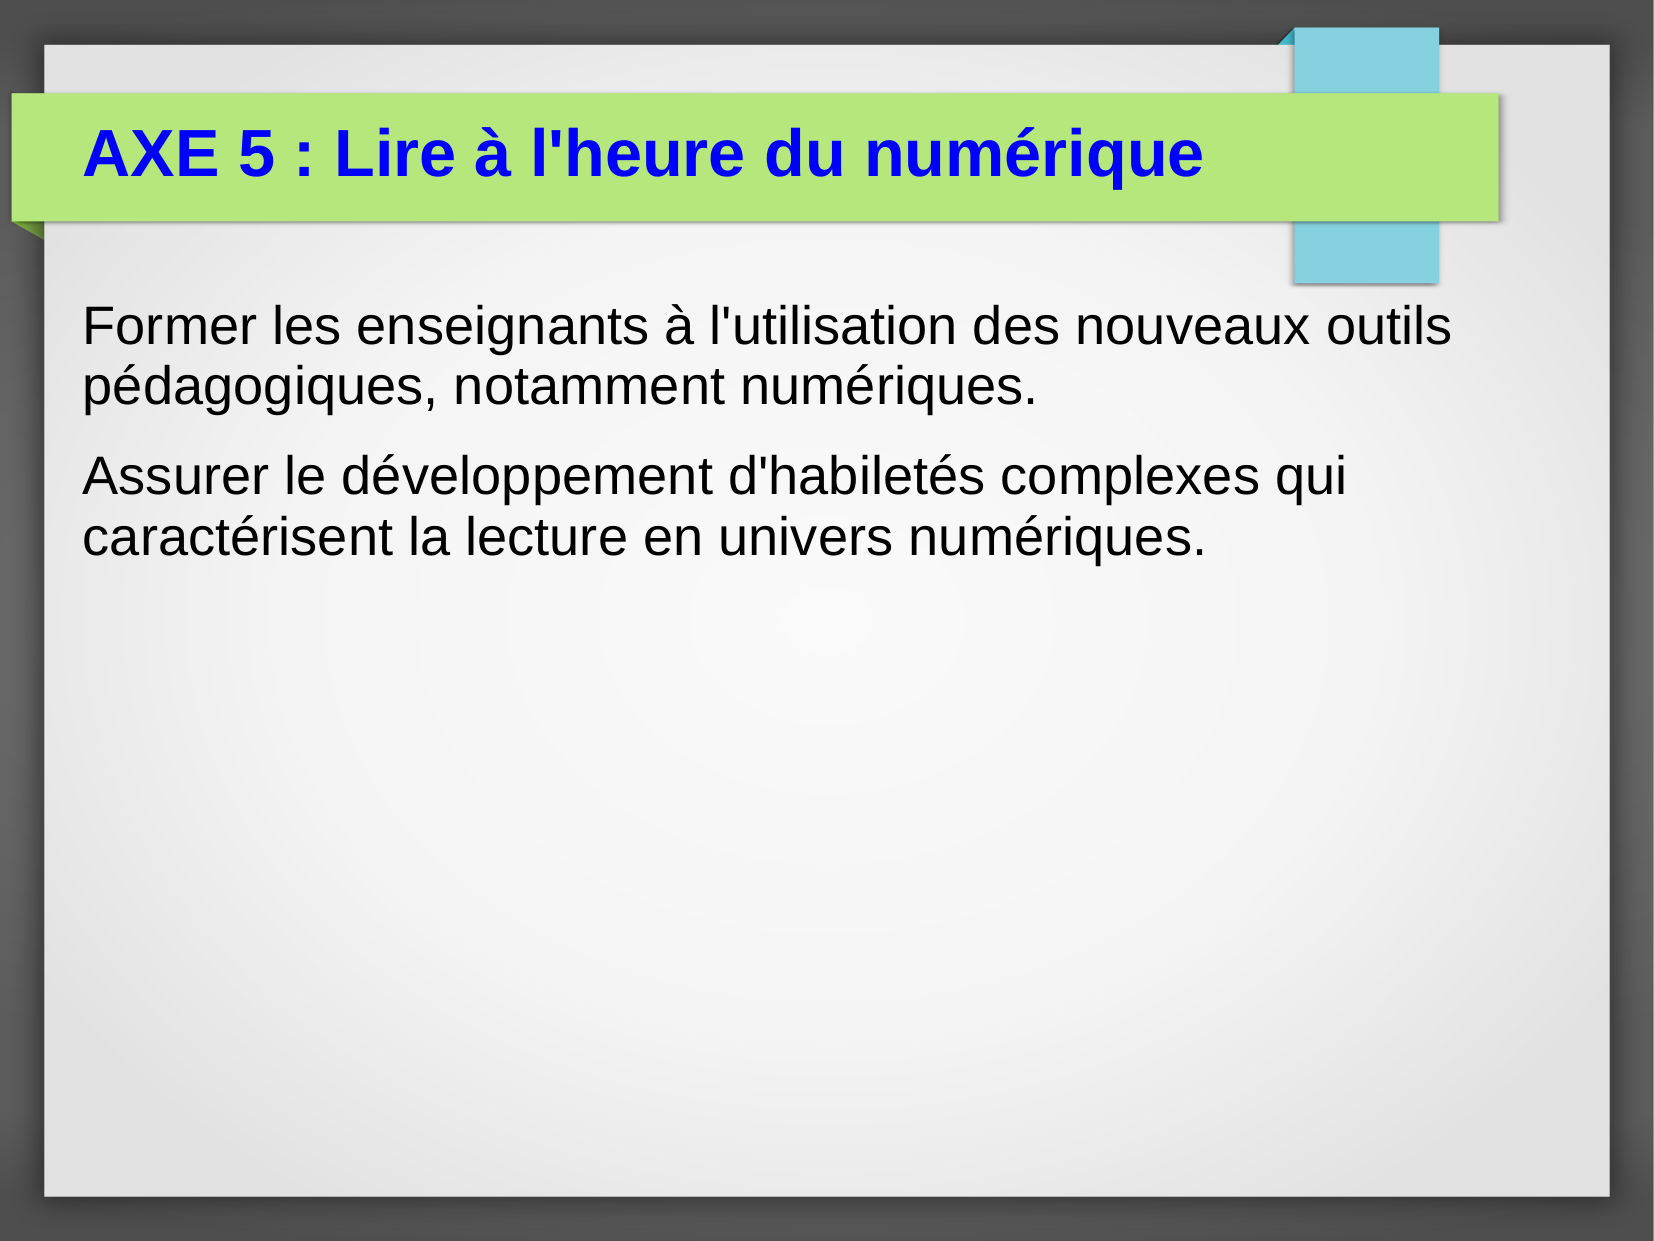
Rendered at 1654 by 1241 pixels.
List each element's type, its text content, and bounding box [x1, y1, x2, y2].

title AXE 5 : Lire à l'heure du numérique [82, 94, 1264, 213]
list Former les enseignants à l'utilisation des nouveaux outils pédagogiques, notamment numériques. Assurer le développement d'habiletés complexes qui caractérisent la lecture en univers numériques. [82, 295, 1571, 1015]
picture [0, 0, 1654, 1241]
